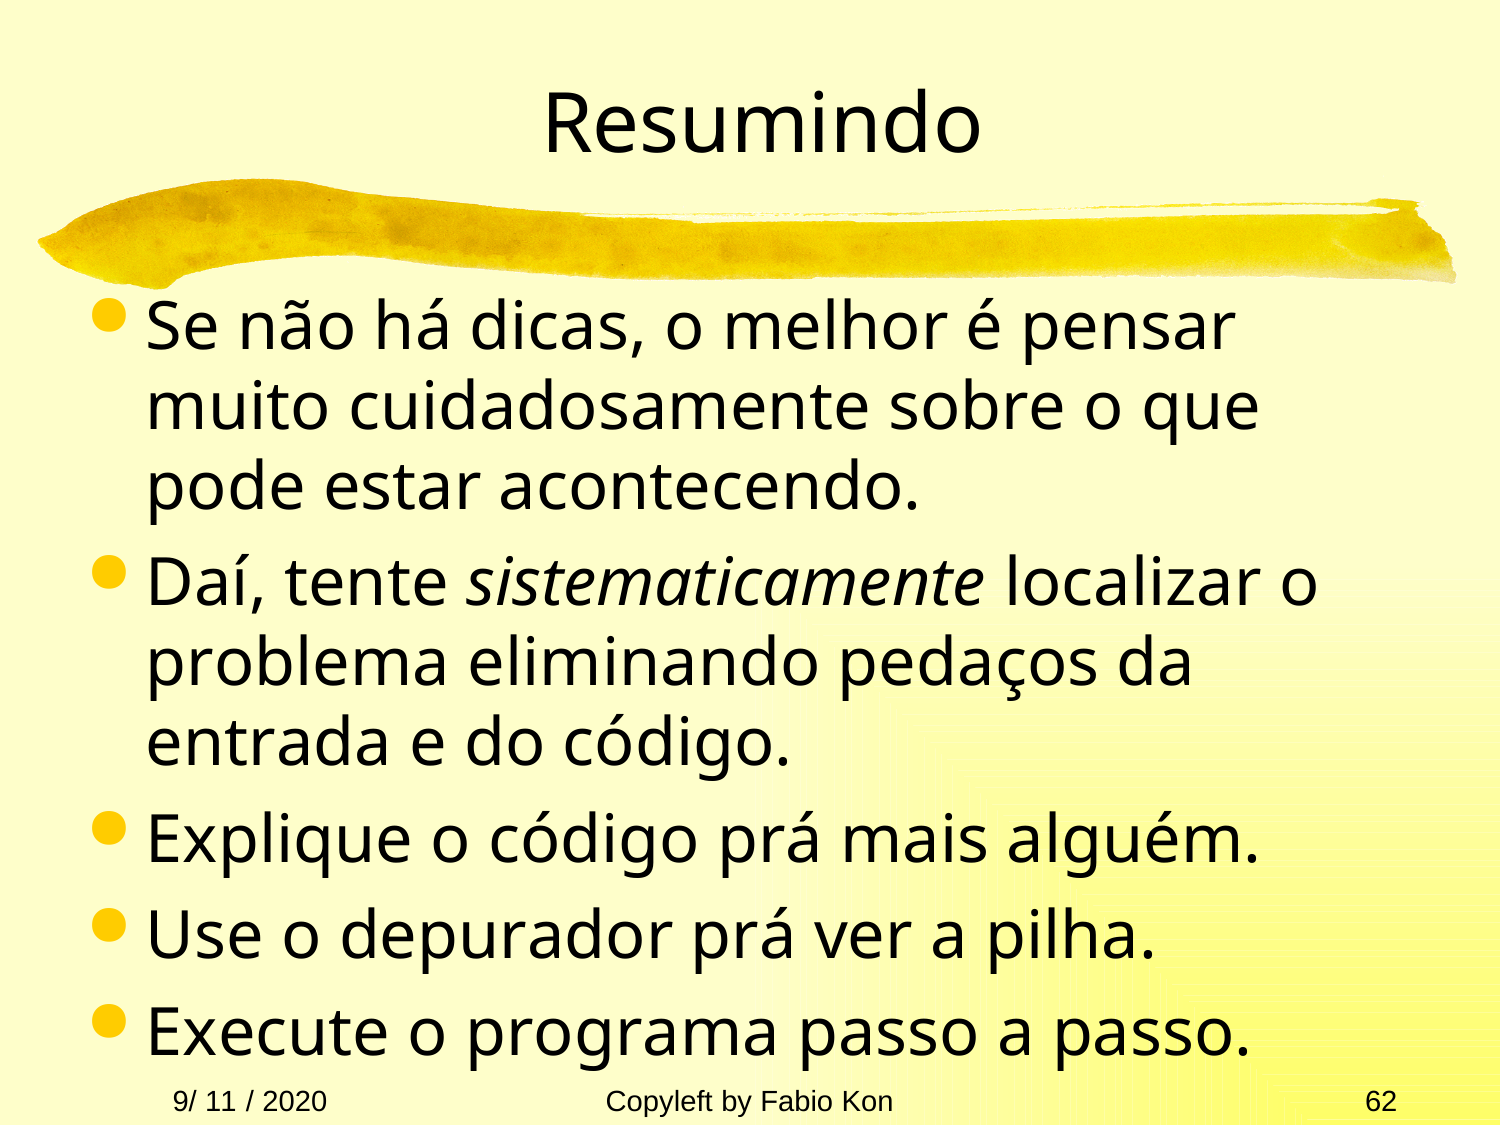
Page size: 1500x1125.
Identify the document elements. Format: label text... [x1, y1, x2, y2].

picture [24, 174, 1463, 297]
list Se não há dicas, o melhor é pensar muito cuidadosamente sobre o que pode estar acontecendo. Daí, tente sistematicamente localizar o problema eliminando pedaços da entrada e do código. Explique o código prá mais alguém. Use o depurador prá ver a pilha. Execute o programa passo a passo. [75, 274, 1413, 1077]
title Resumindo [125, 12, 1401, 178]
